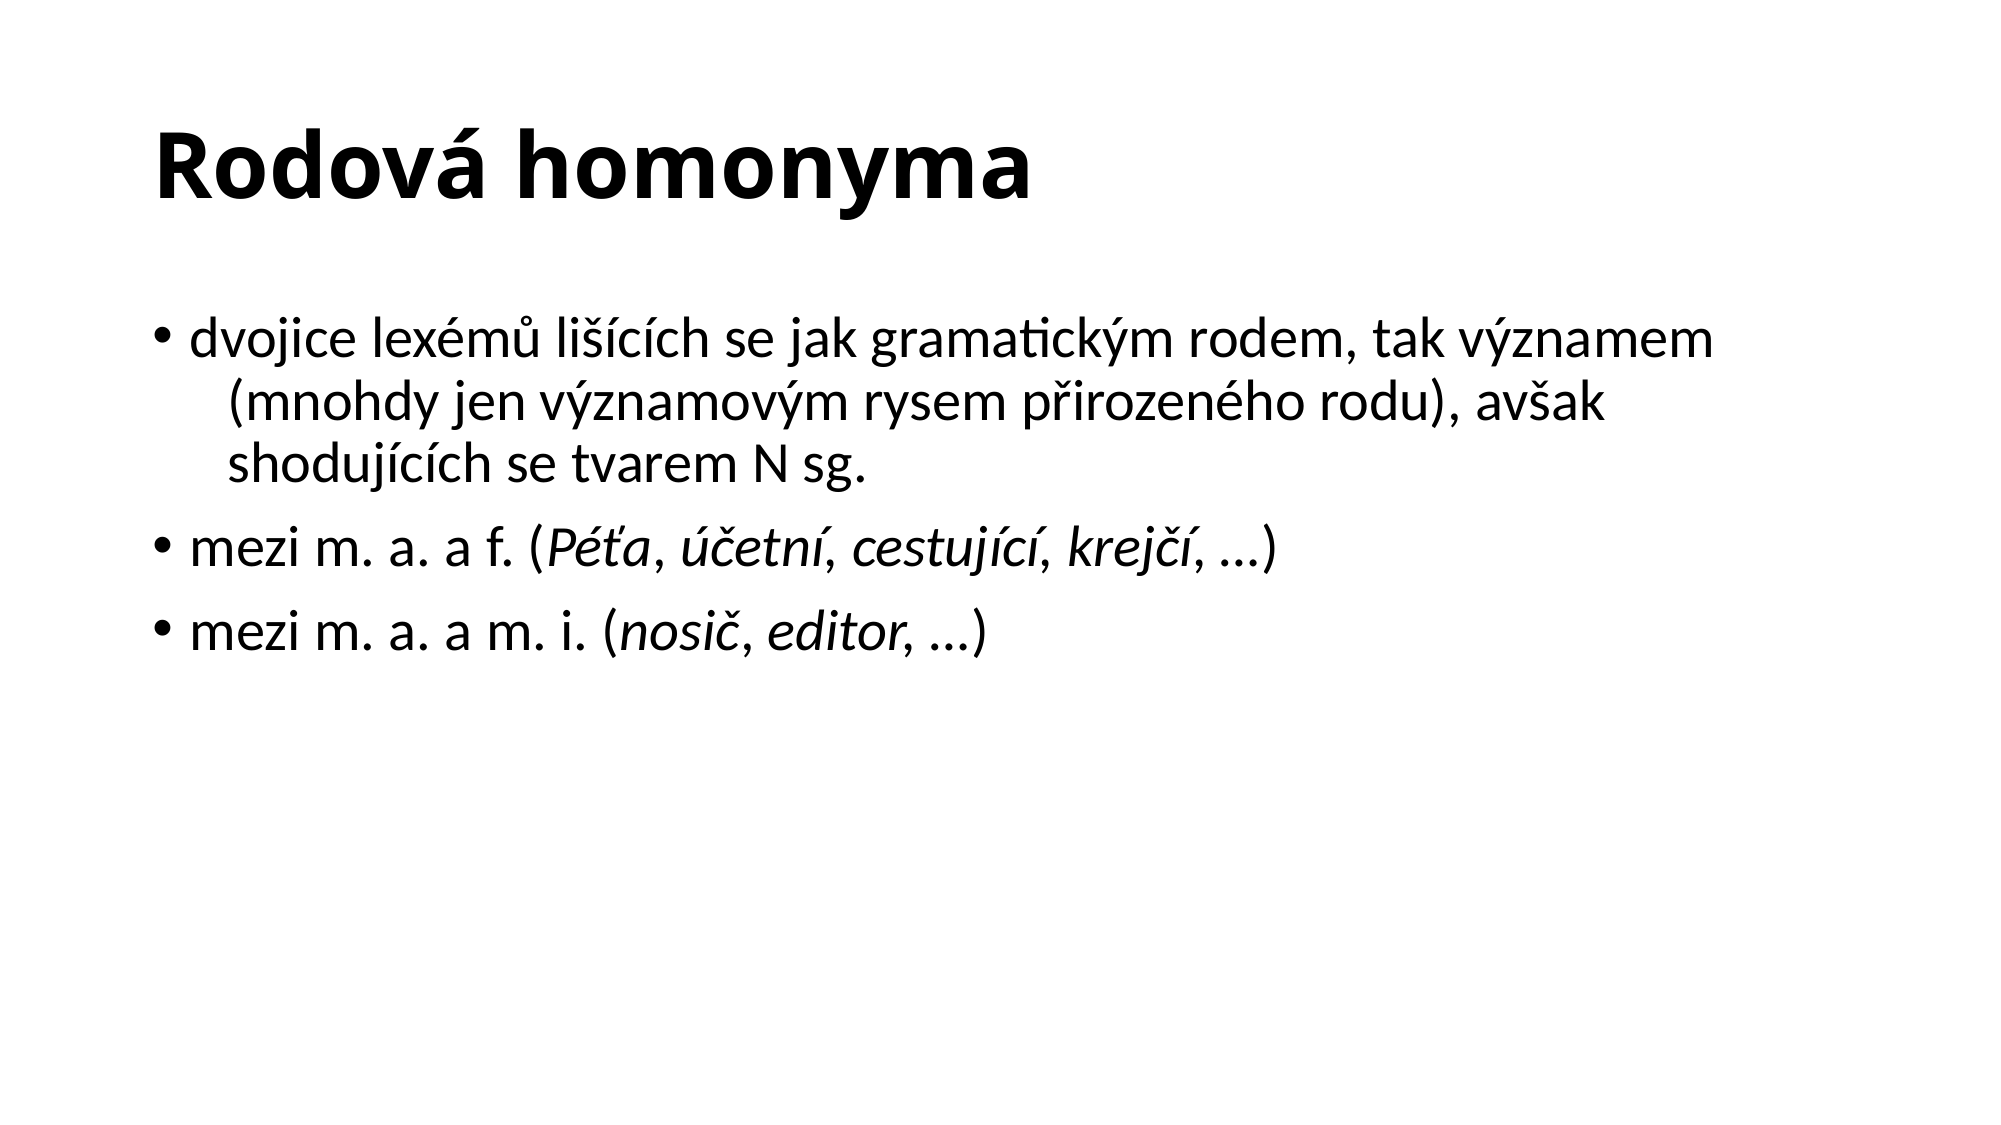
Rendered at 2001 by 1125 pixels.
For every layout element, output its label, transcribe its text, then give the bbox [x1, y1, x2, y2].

list dvojice lexémů lišících se jak gramatickým rodem, tak významem (mnohdy jen významovým rysem přirozeného rodu), avšak shodujících se tvarem N sg. mezi m. a. a f. (Péťa, účetní, cestující, krejčí, …) mezi m. a. a m. i. (nosič, editor, …) [137, 299, 1863, 1014]
title Rodová homonyma [137, 59, 1863, 278]
